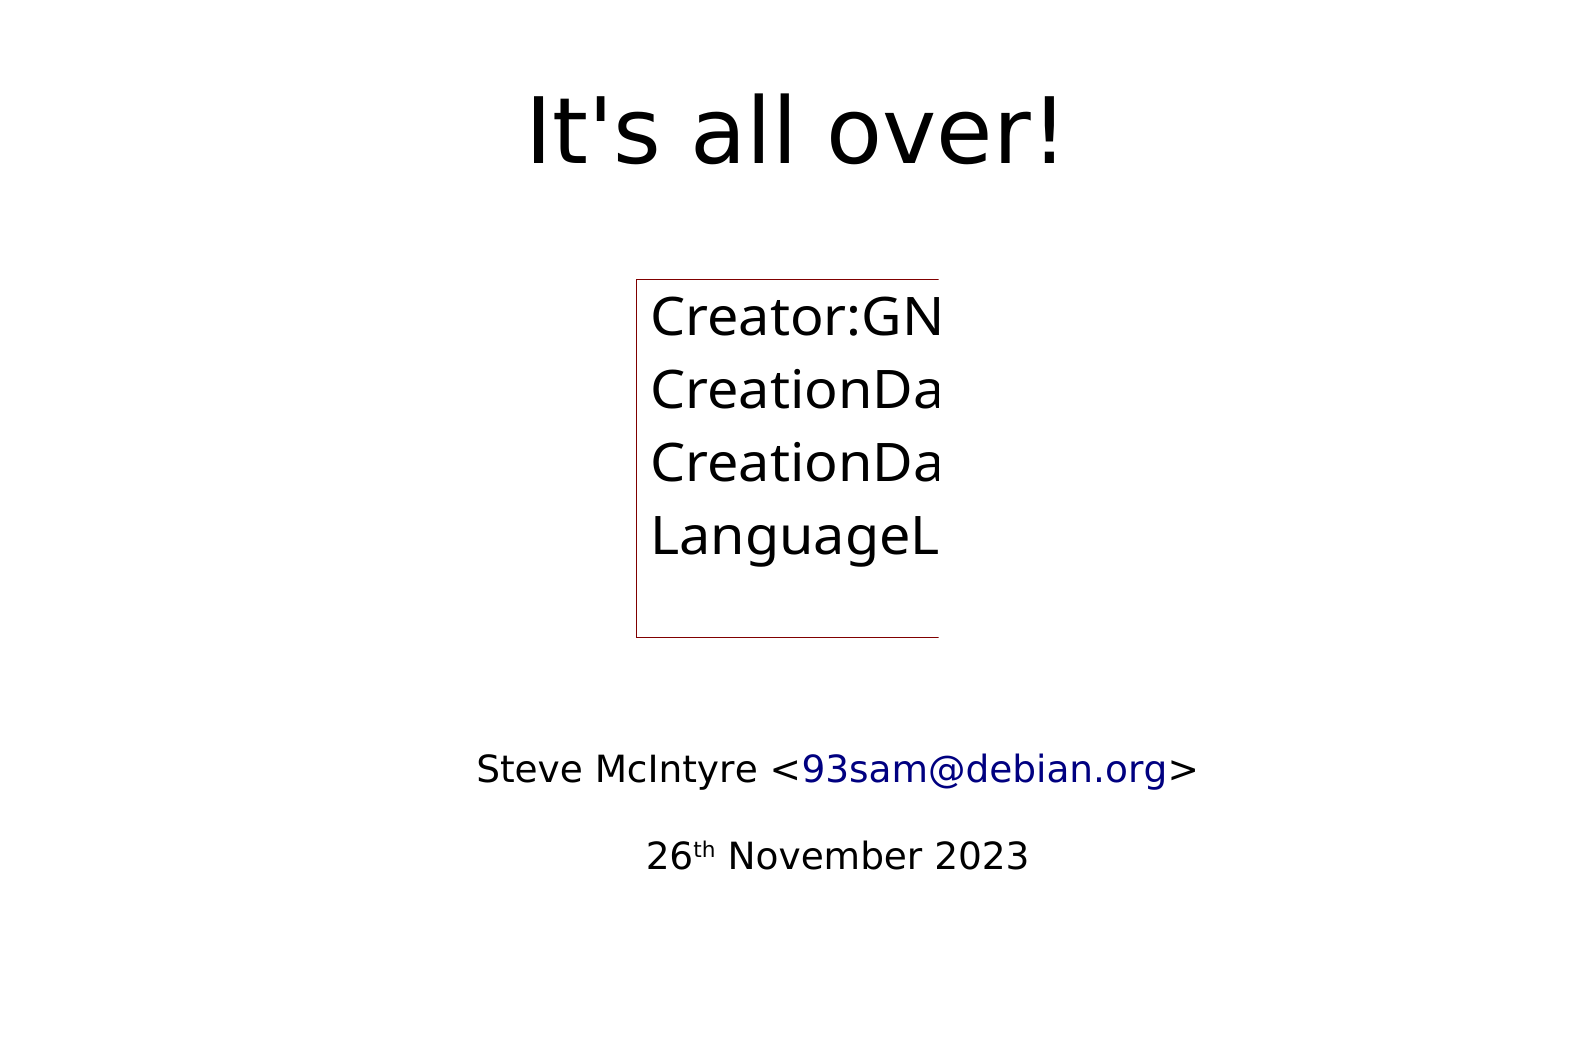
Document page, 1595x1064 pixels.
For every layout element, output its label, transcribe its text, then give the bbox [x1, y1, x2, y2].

title It's all over! [79, 24, 1515, 239]
picture [632, 275, 939, 638]
subtitle Steve McIntyre <93sam@debian.org> 26th November 2023 [102, 562, 1538, 1064]
